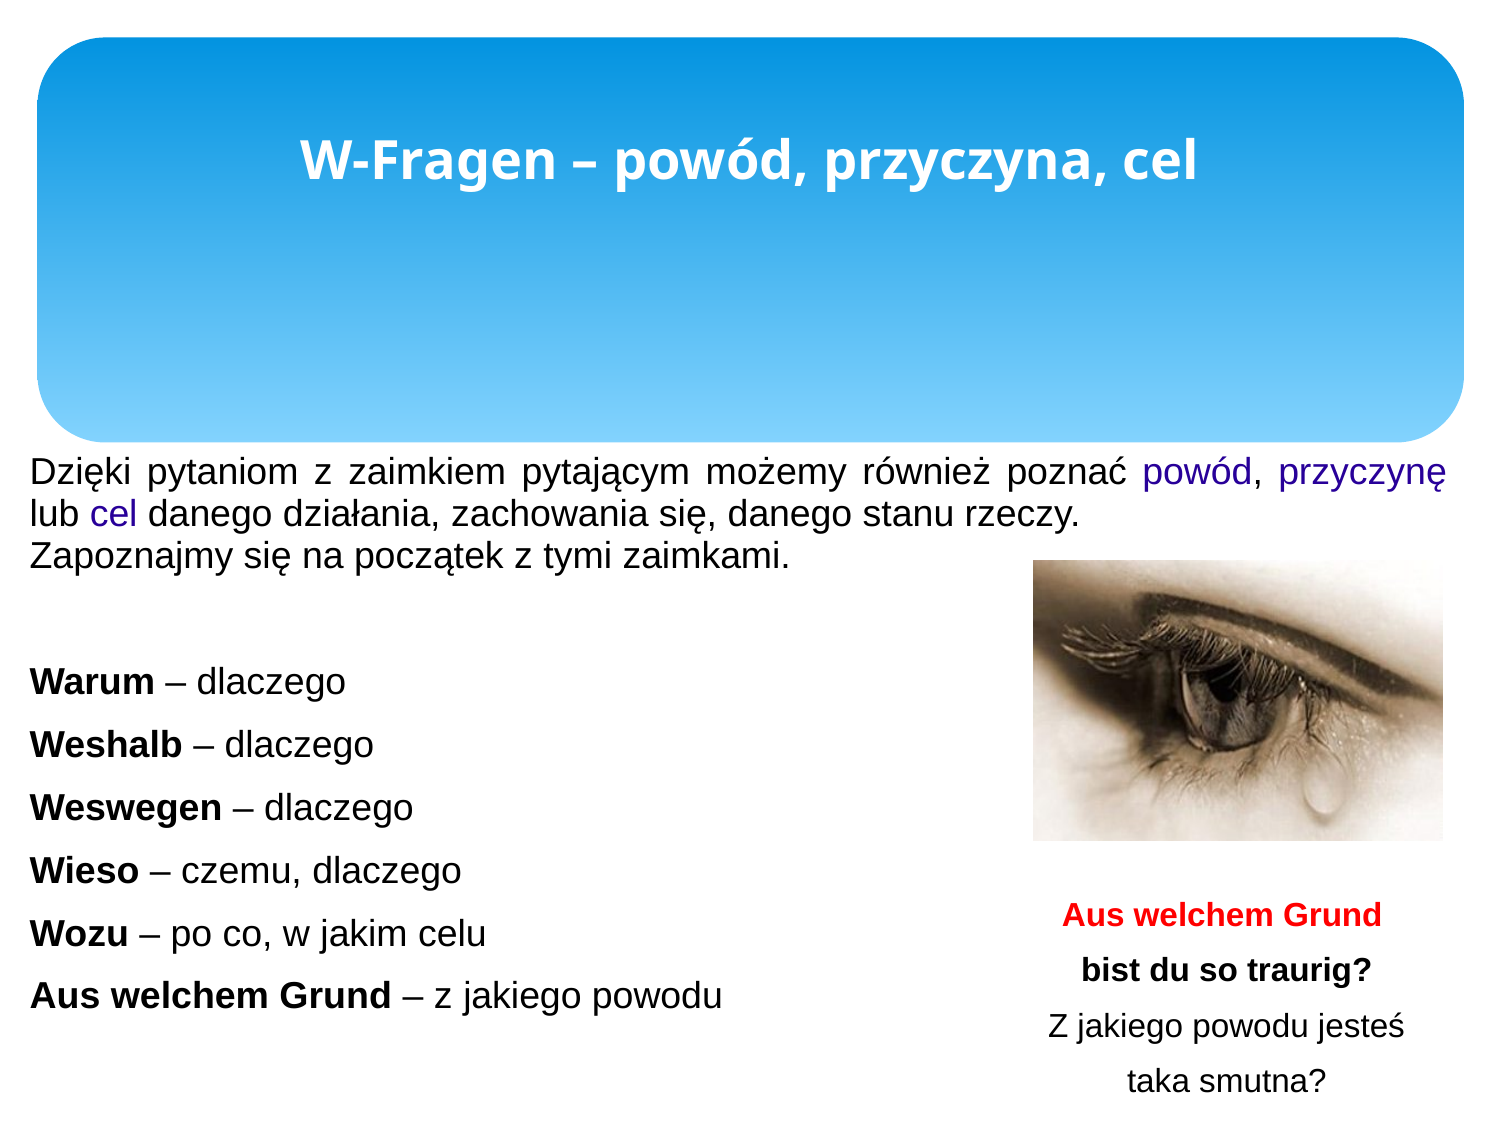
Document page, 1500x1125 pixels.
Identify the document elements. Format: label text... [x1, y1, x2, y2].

subtitle Dzięki pytaniom z zaimkiem pytającym możemy również poznać powód, przyczynę lub cel danego działania, zachowania się, danego stanu rzeczy. Zapoznajmy się na początek z tymi zaimkami. Warum – dlaczego Weshalb – dlaczego Weswegen – dlaczego Wieso – czemu, dlaczego Wozu – po co, w jakim celu Aus welchem Grund – z jakiego powodu [29, 444, 1447, 1065]
text_box Aus welchem Grund bist du so traurig? Z jakiego powodu jesteś taka smutna? [1033, 870, 1421, 1093]
picture [1033, 560, 1443, 841]
title W-Fragen – powód, przyczyna, cel [75, 62, 1425, 254]
